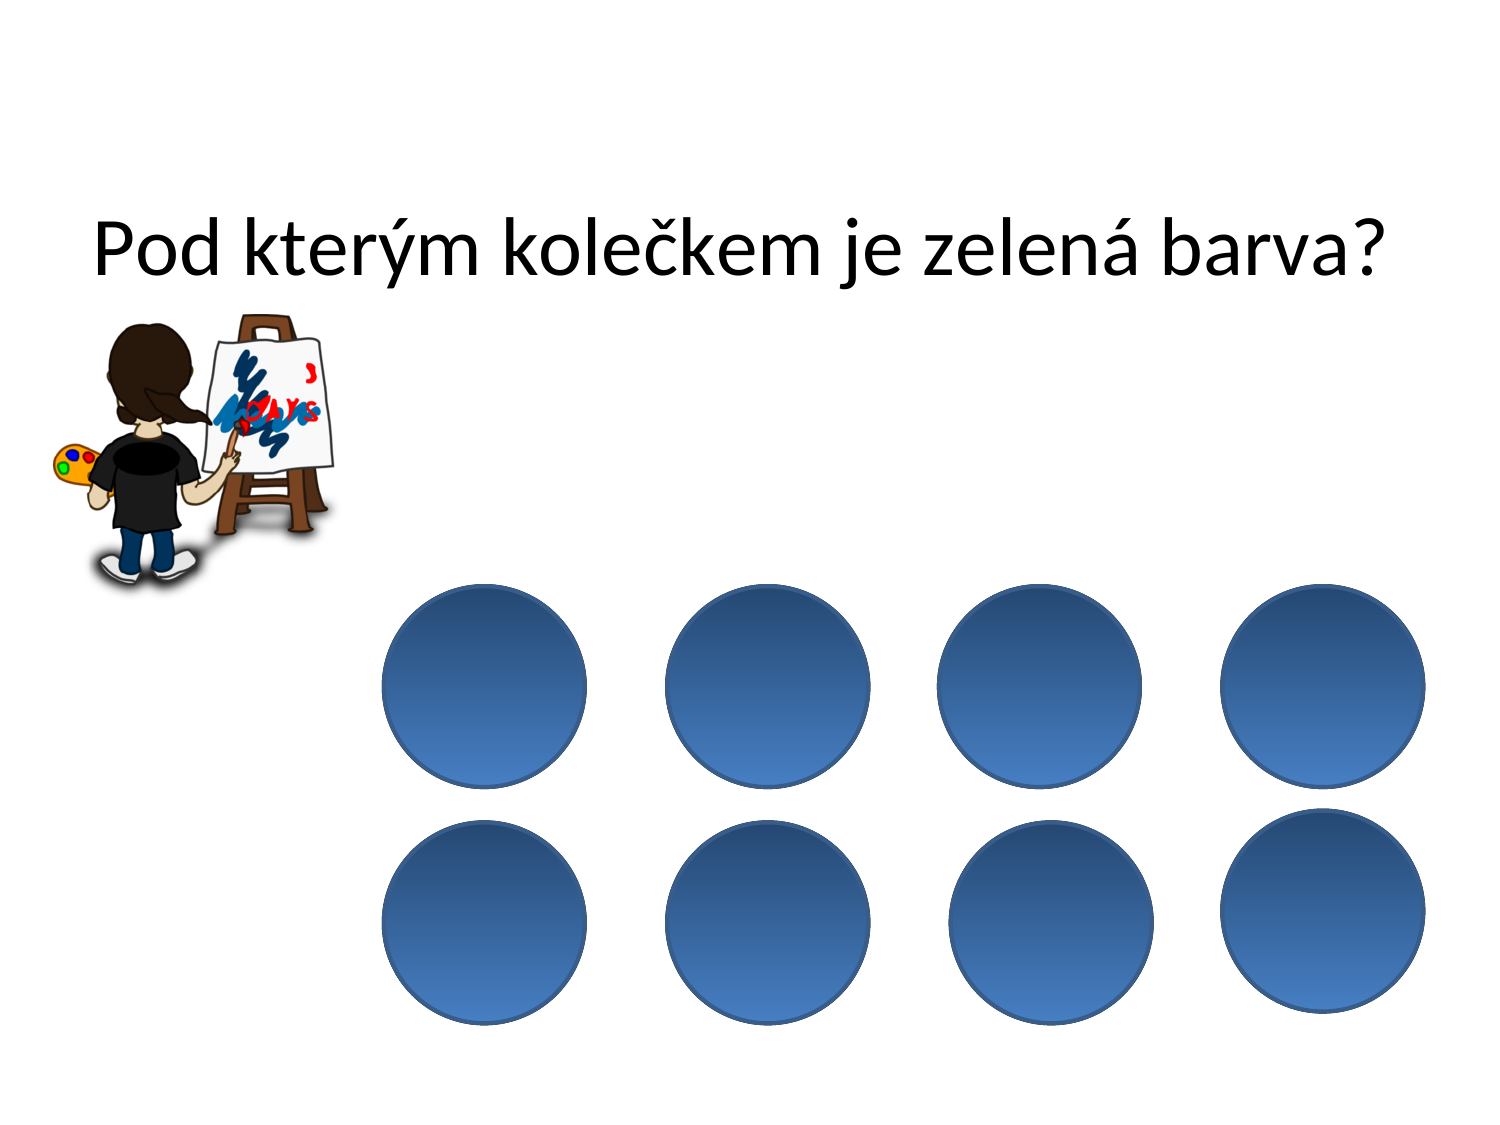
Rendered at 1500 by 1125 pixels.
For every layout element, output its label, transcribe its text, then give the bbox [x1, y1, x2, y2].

text_box [667, 586, 869, 788]
text_box [1222, 586, 1424, 788]
text_box [383, 586, 585, 788]
picture [53, 314, 343, 601]
text_box Pod kterým kolečkem je zelená barva? [77, 184, 1405, 301]
text_box [1222, 810, 1424, 1012]
text_box [667, 822, 869, 1024]
text_box [950, 822, 1152, 1024]
text_box [939, 586, 1140, 788]
text_box [383, 822, 585, 1024]
